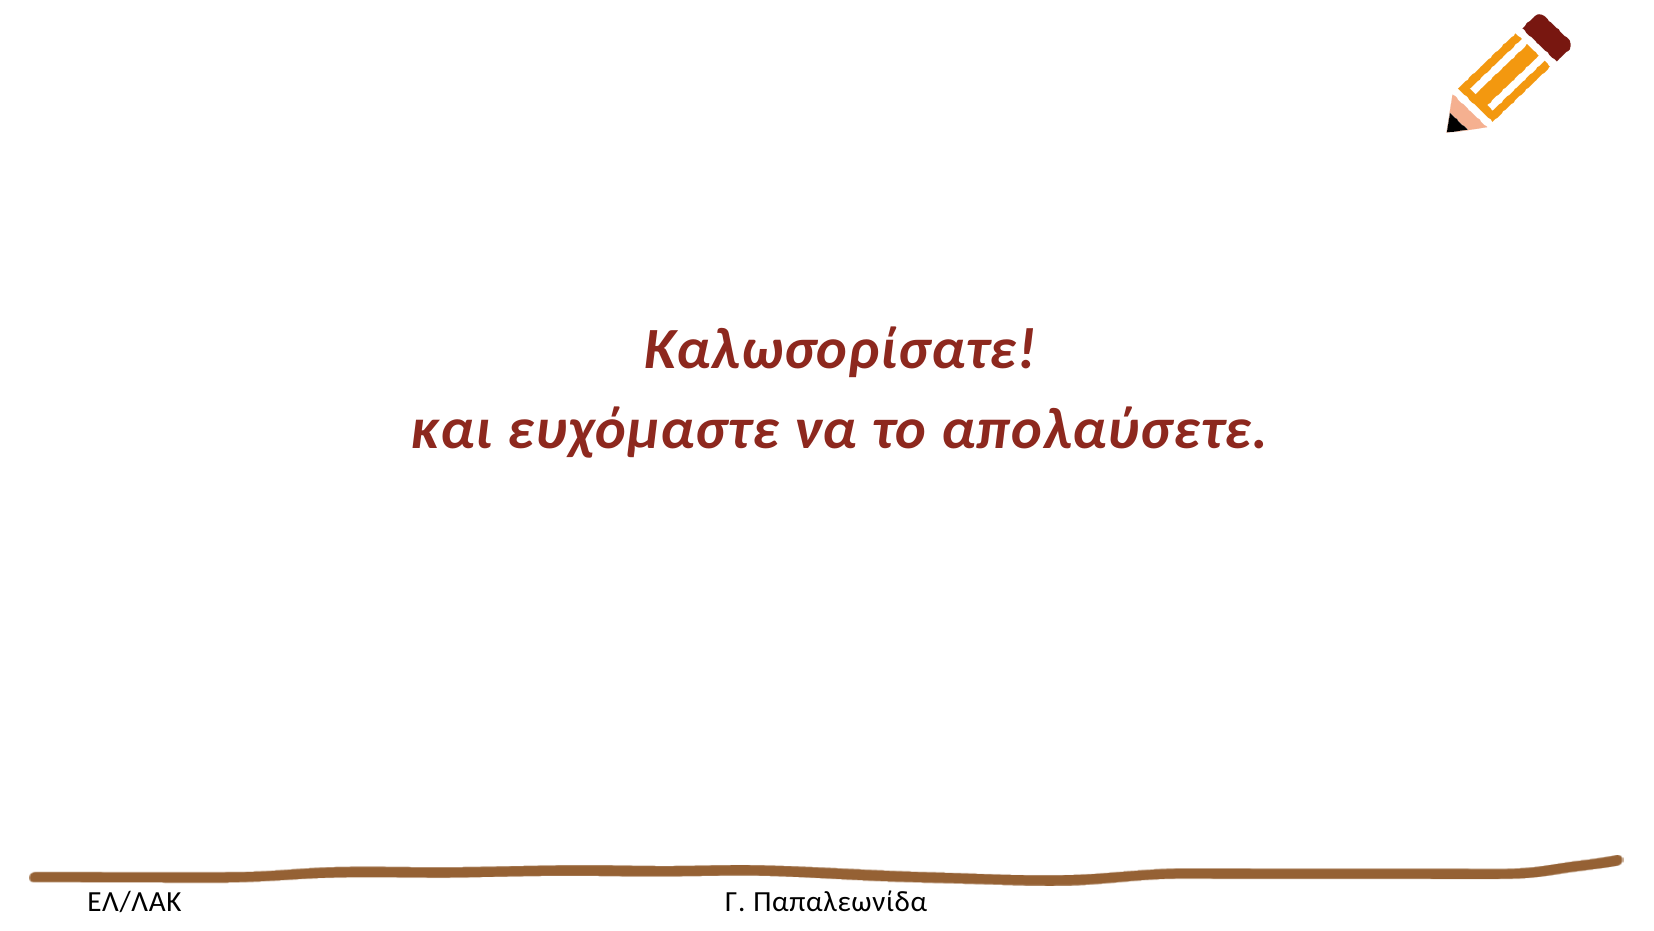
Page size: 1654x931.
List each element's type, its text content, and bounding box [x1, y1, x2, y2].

text_box Γ. Παπαλεωνίδα [560, 885, 1092, 930]
picture [1446, 14, 1571, 133]
picture [29, 855, 1624, 886]
text_box Καλωσορίσατε! και ευχόμαστε να το απολαύσετε. [390, 309, 1291, 471]
text_box ΕΛ/ΛΑΚ [87, 885, 471, 930]
